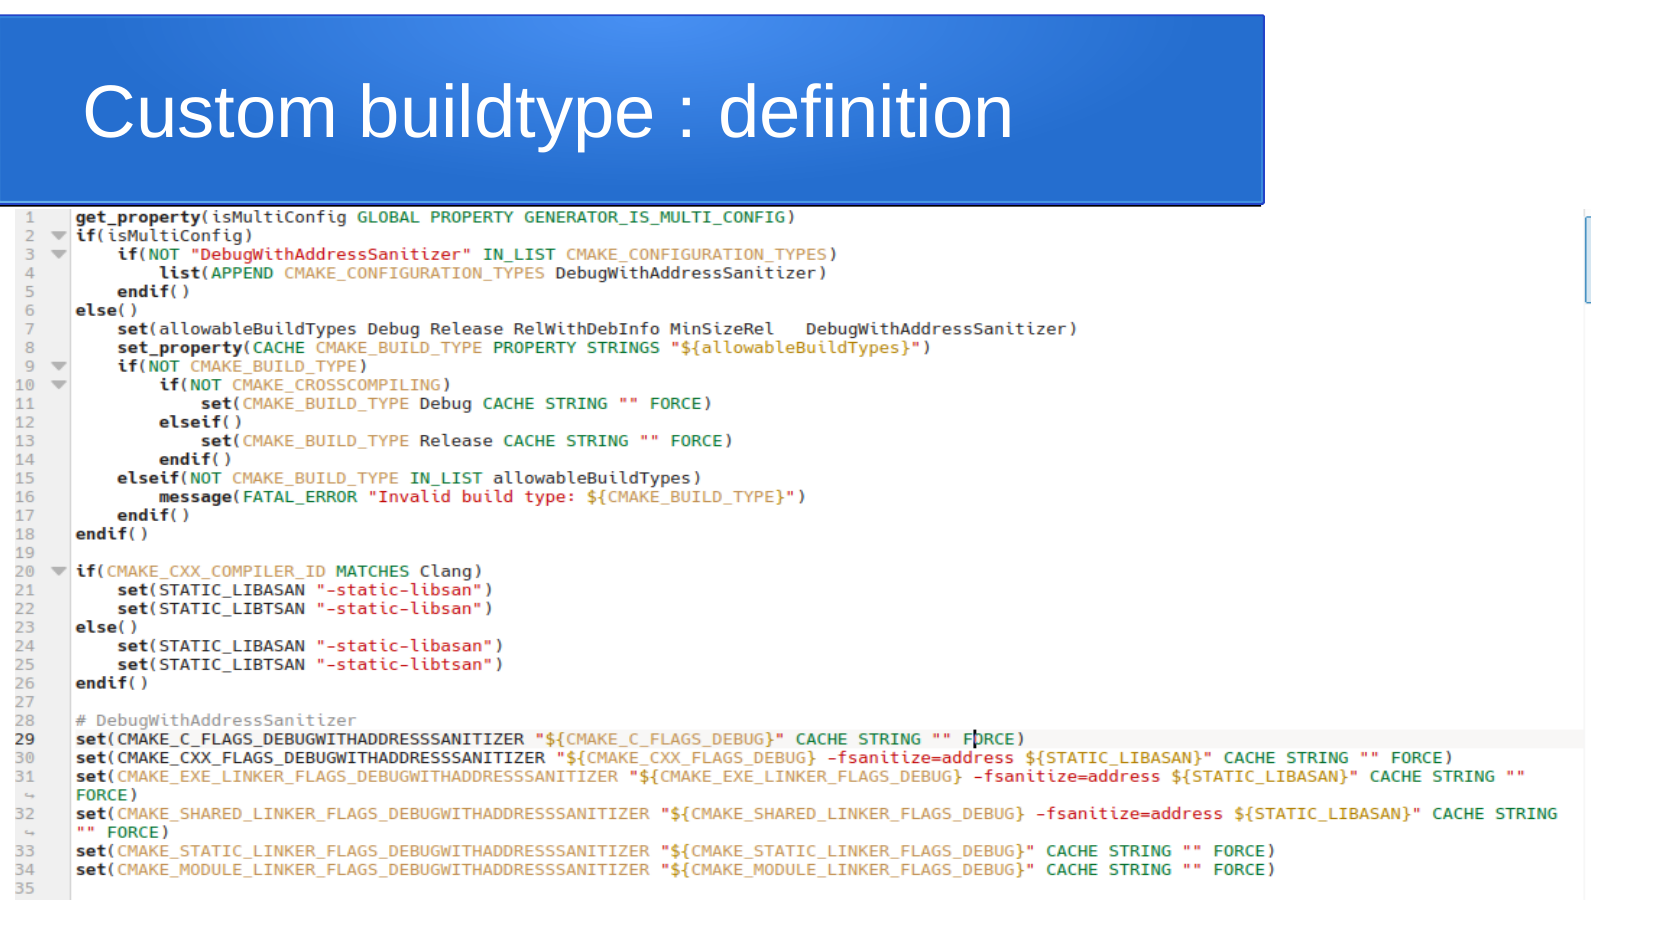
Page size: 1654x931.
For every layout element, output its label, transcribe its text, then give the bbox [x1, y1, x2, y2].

title Custom buildtype : definition [82, 29, 1235, 196]
picture [15, 209, 1591, 901]
